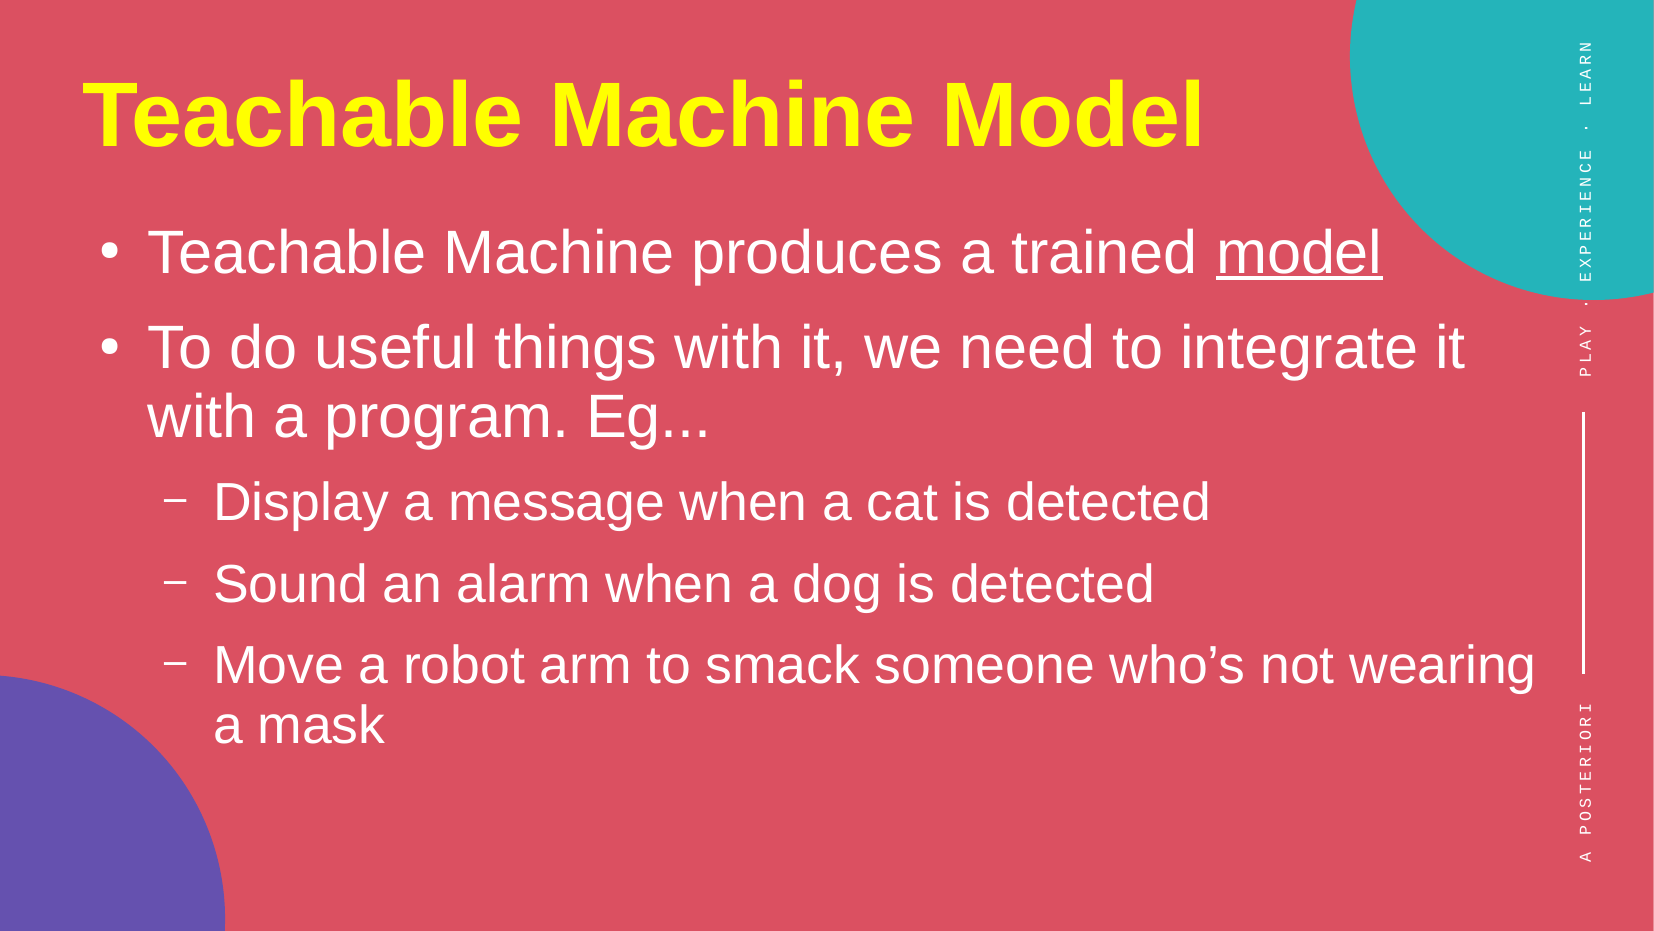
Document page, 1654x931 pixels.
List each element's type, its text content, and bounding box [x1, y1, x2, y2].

title Teachable Machine Model [82, 37, 1351, 193]
list Teachable Machine produces a trained model To do useful things with it, we need to integrate it with a program. Eg... Display a message when a cat is detected Sound an alarm when a dog is detected Move a robot arm to smack someone who’s not wearing a mask [82, 217, 1571, 758]
